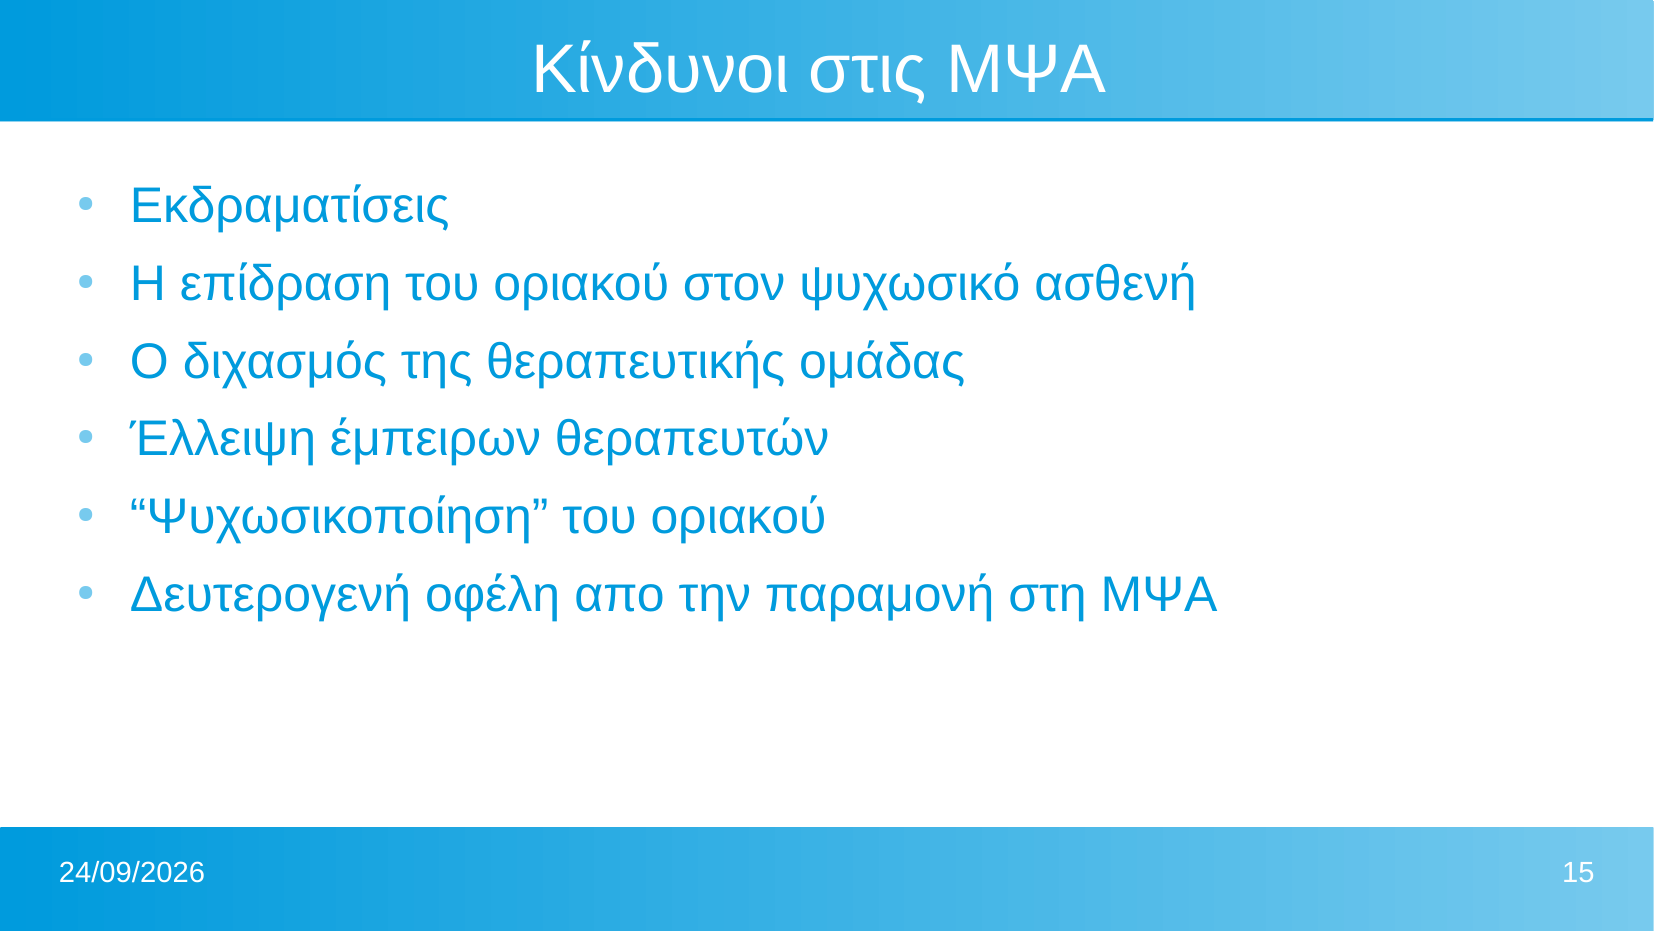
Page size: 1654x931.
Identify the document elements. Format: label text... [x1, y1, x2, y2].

list Εκδραματίσεις Η επίδραση του οριακού στον ψυχωσικό ασθενή Ο διχασμός της θεραπευτικής ομάδας Έλλειψη έμπειρων θεραπευτών “Ψυχωσικοποίηση” του οριακού Δευτερογενή οφέλη απο την παραμονή στη ΜΨΑ [59, 177, 1595, 768]
title Κίνδυνοι στις ΜΨΑ [59, 29, 1595, 108]
